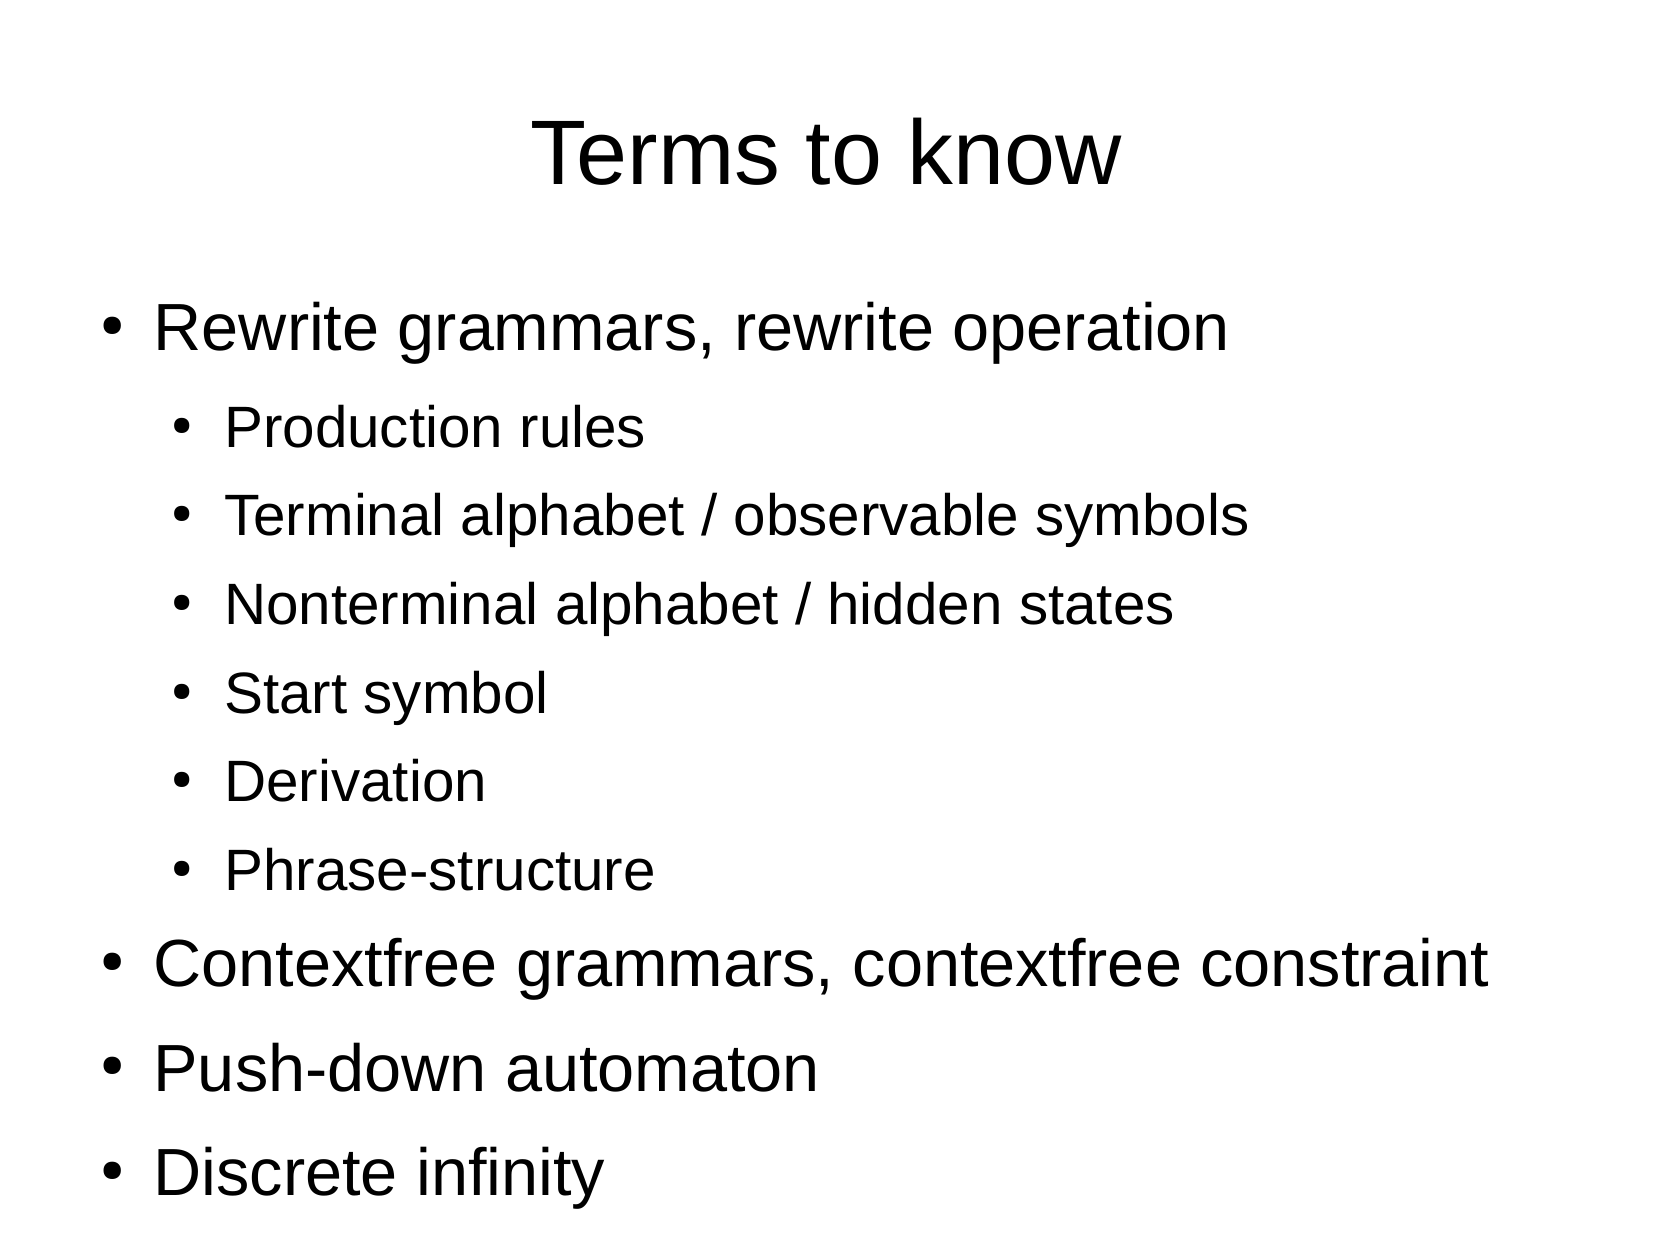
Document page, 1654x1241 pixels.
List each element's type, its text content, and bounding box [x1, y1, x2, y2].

list Rewrite grammars, rewrite operation Production rules Terminal alphabet / observable symbols Nonterminal alphabet / hidden states Start symbol Derivation Phrase-structure Contextfree grammars, contextfree constraint Push-down automaton Discrete infinity [82, 290, 1571, 1210]
title Terms to know [82, 56, 1571, 250]
